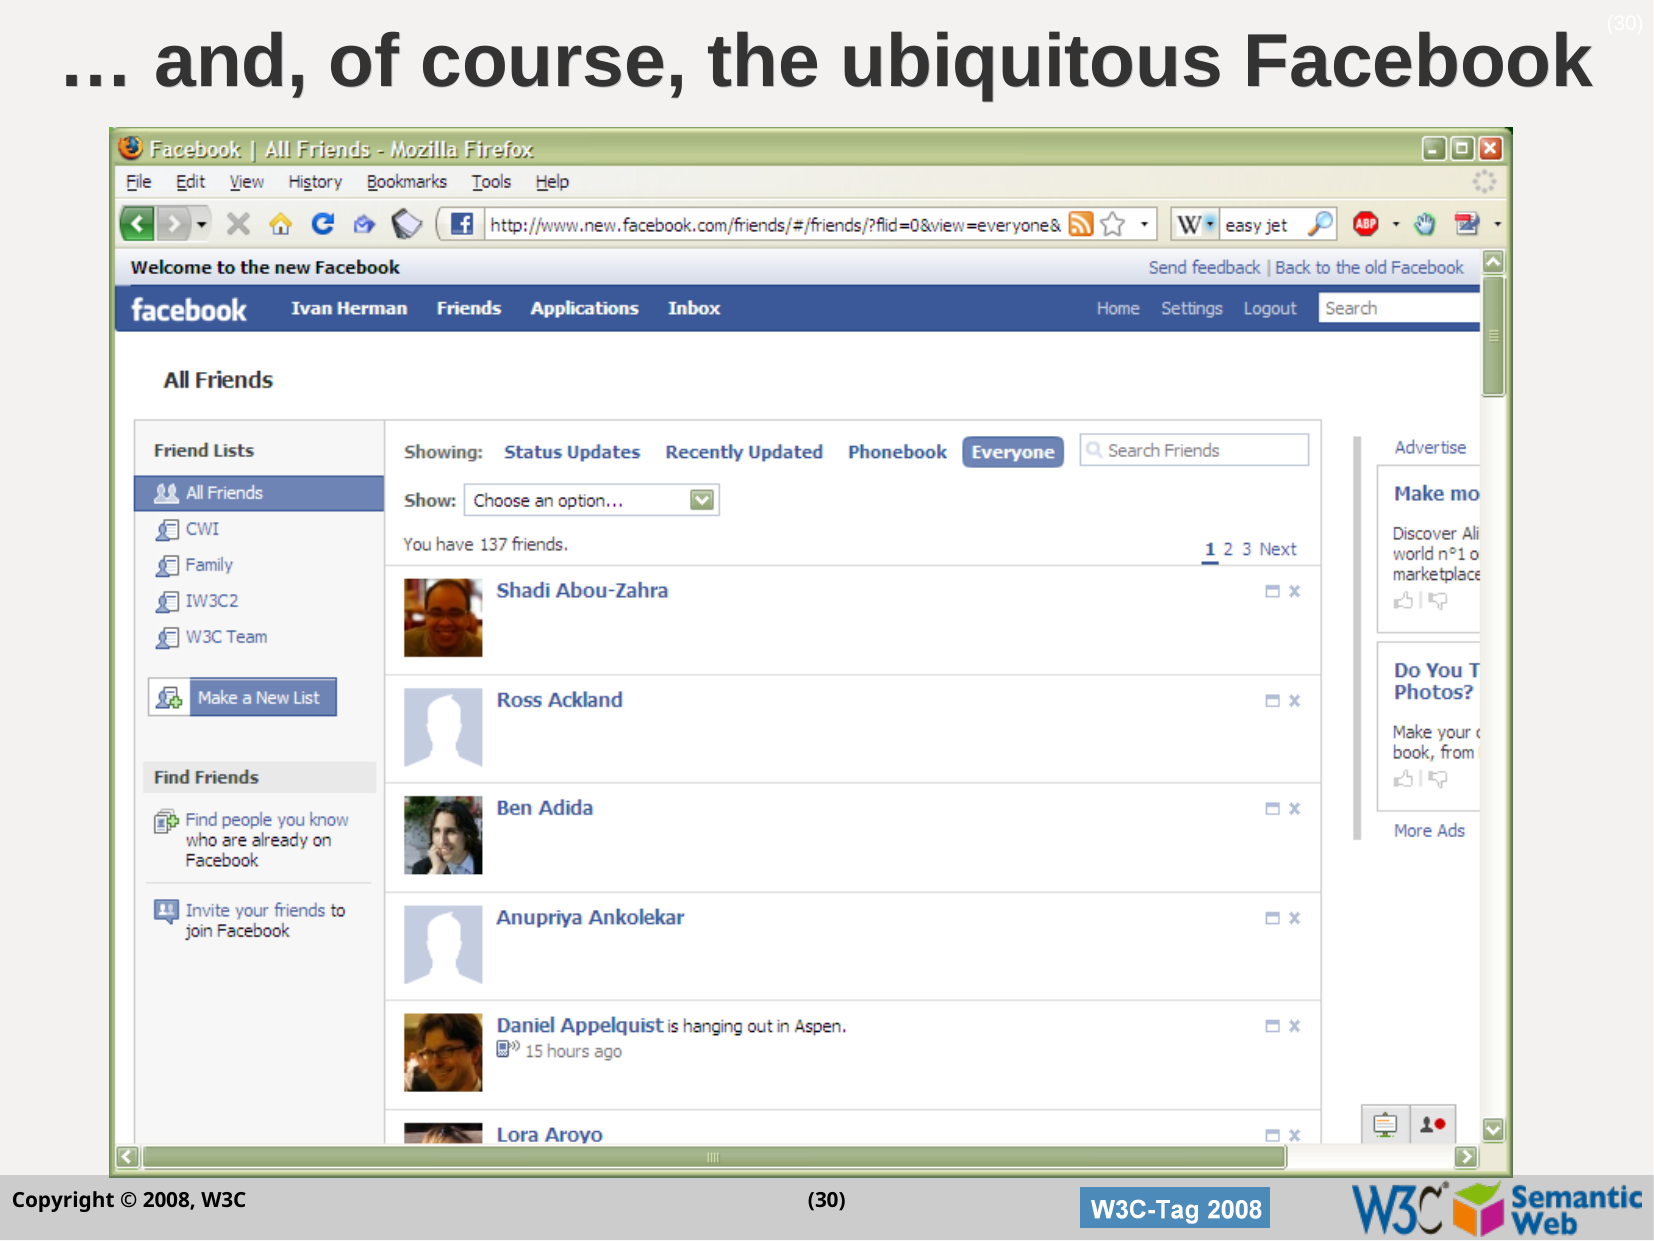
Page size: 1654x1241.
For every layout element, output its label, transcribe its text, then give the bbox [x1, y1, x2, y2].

picture [109, 127, 1642, 1237]
title … and, of course, the ubiquitous Facebook [0, 0, 1654, 119]
picture [1080, 1187, 1270, 1228]
